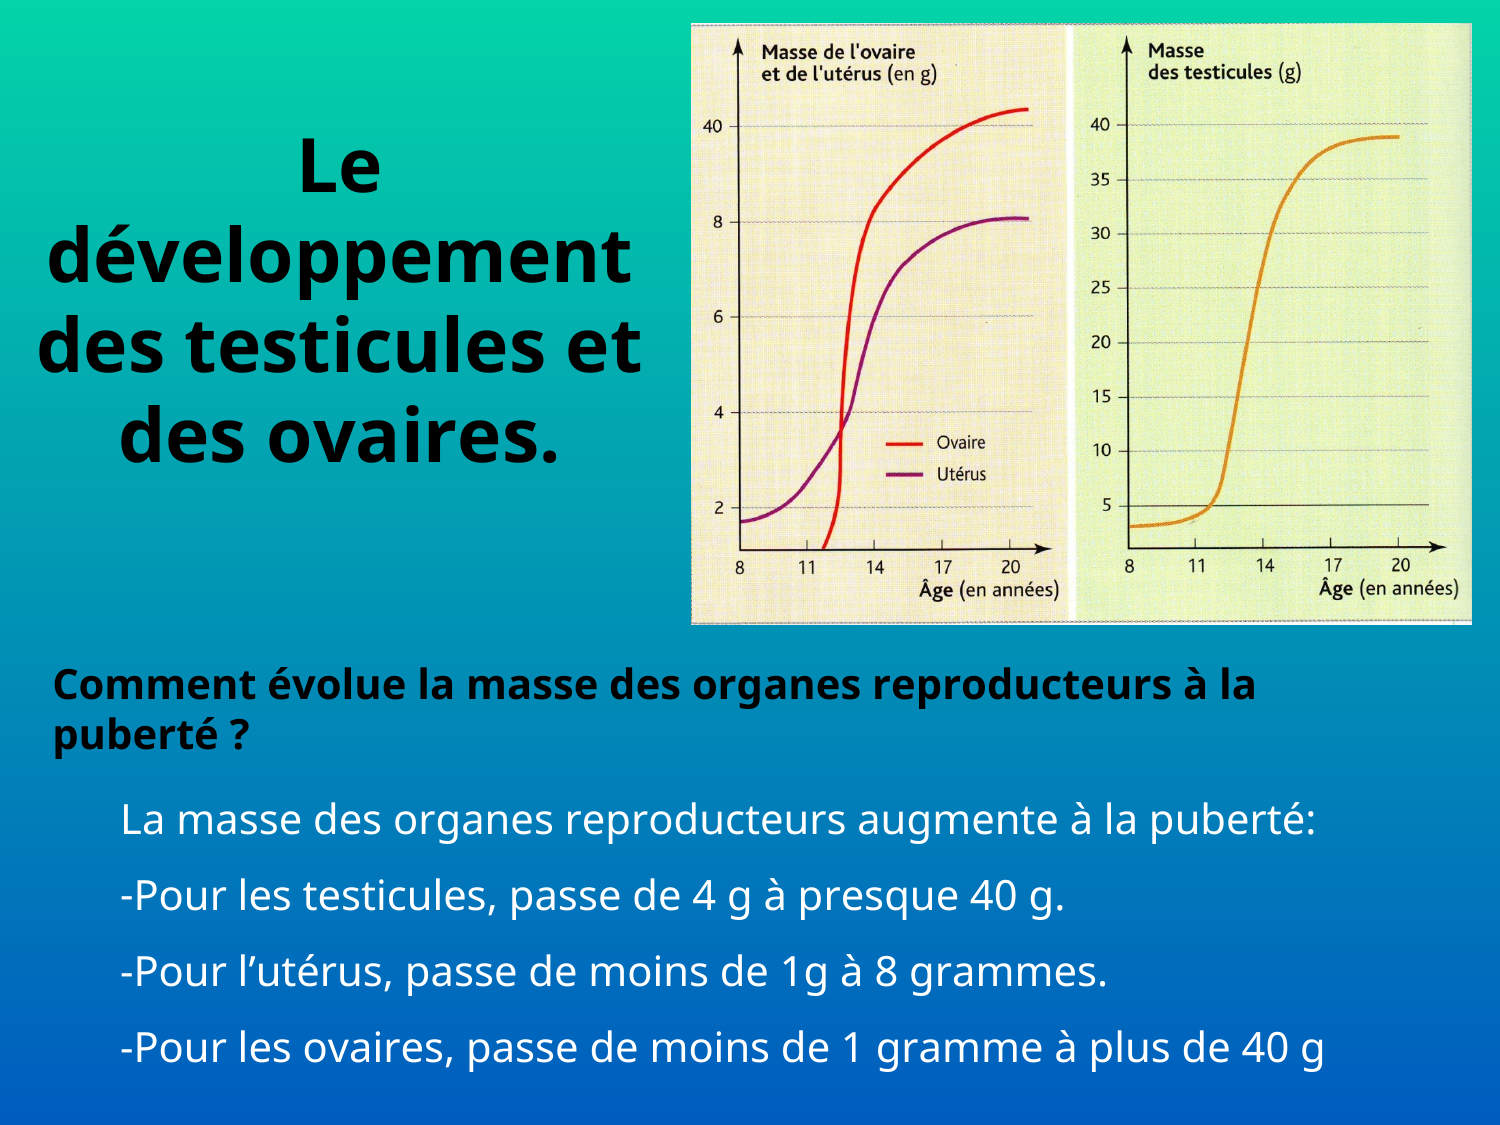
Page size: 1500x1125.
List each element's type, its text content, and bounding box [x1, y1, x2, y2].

title Le développement des testicules et des ovaires. [0, 105, 680, 490]
text_box La masse des organes reproducteurs augmente à la puberté: Pour les testicules, passe de 4 g à presque 40 g. Pour l’utérus, passe de moins de 1g à 8 grammes. Pour les ovaires, passe de moins de 1 gramme à plus de 40 g [105, 785, 1465, 1079]
text_box Comment évolue la masse des organes reproducteurs à la puberté ? [37, 649, 1450, 766]
picture [0, 23, 1500, 624]
